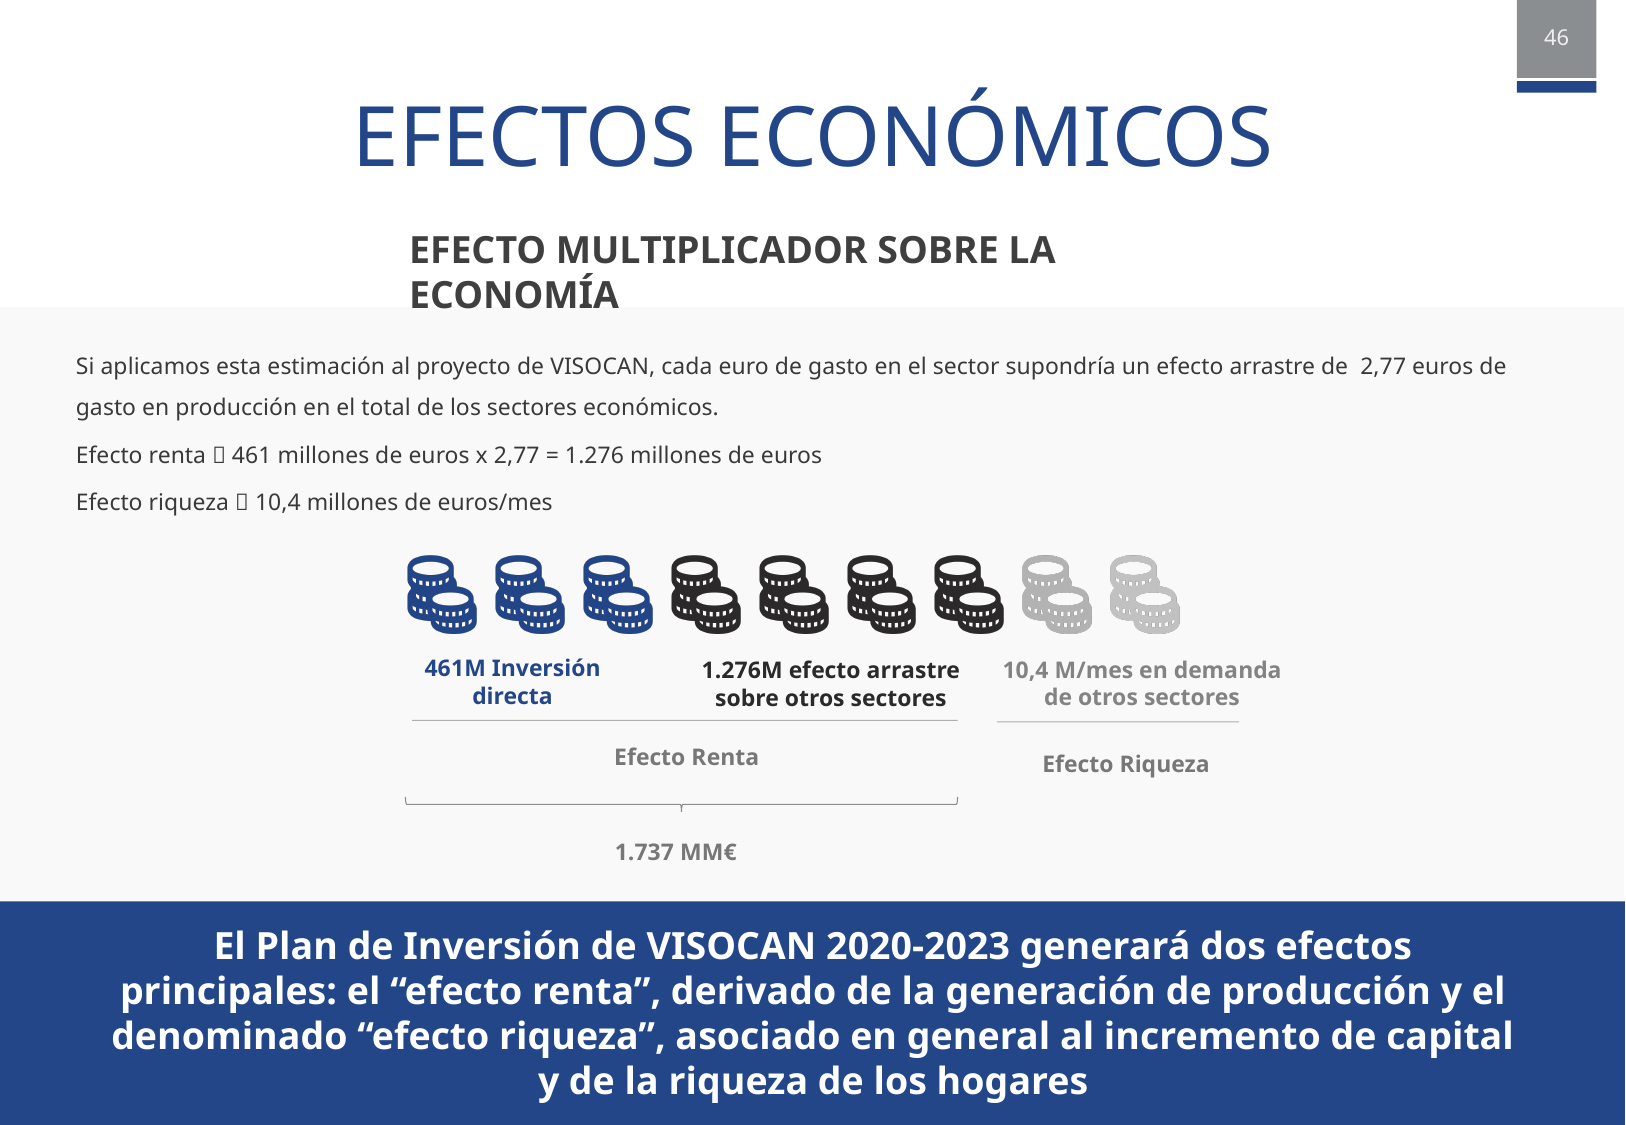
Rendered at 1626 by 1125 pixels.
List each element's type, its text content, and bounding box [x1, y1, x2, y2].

picture [665, 542, 744, 647]
picture [489, 542, 568, 647]
text_box [0, 307, 1625, 1125]
picture [1104, 542, 1183, 647]
picture [1016, 542, 1095, 647]
text_box Efecto Riqueza [978, 741, 1274, 785]
text_box 1.737 MM€ [528, 829, 823, 872]
picture [401, 542, 480, 647]
picture [841, 542, 919, 647]
text_box Efecto Renta [539, 734, 835, 777]
text_box 1.276M efecto arrastre sobre otros sectores [683, 648, 979, 719]
picture [928, 542, 1007, 647]
picture [753, 542, 832, 647]
list EFECTOS ECONÓMICOS [143, 97, 1484, 182]
text_box 10,4 M/mes en demanda de otros sectores [982, 648, 1302, 718]
text_box EFECTO MULTIPLICADOR SOBRE LA ECONOMÍA [409, 225, 1216, 316]
text_box Si aplicamos esta estimación al proyecto de VISOCAN, cada euro de gasto en el sector supondría un efecto arrastre de 2,77 euros de gasto en producción en el total de los sectores económicos. Efecto renta  461 millones de euros x 2,77 = 1.276 millones de euros Efecto riqueza  10,4 millones de euros/mes [61, 330, 1524, 466]
picture [577, 542, 656, 647]
text_box 461M Inversión directa [407, 646, 618, 717]
text_box El Plan de Inversión de VISOCAN 2020-2023 generará dos efectos principales: el “efecto renta”, derivado de la generación de producción y el denominado “efecto riqueza”, asociado en general al incremento de capital y de la riqueza de los hogares [87, 914, 1540, 1110]
